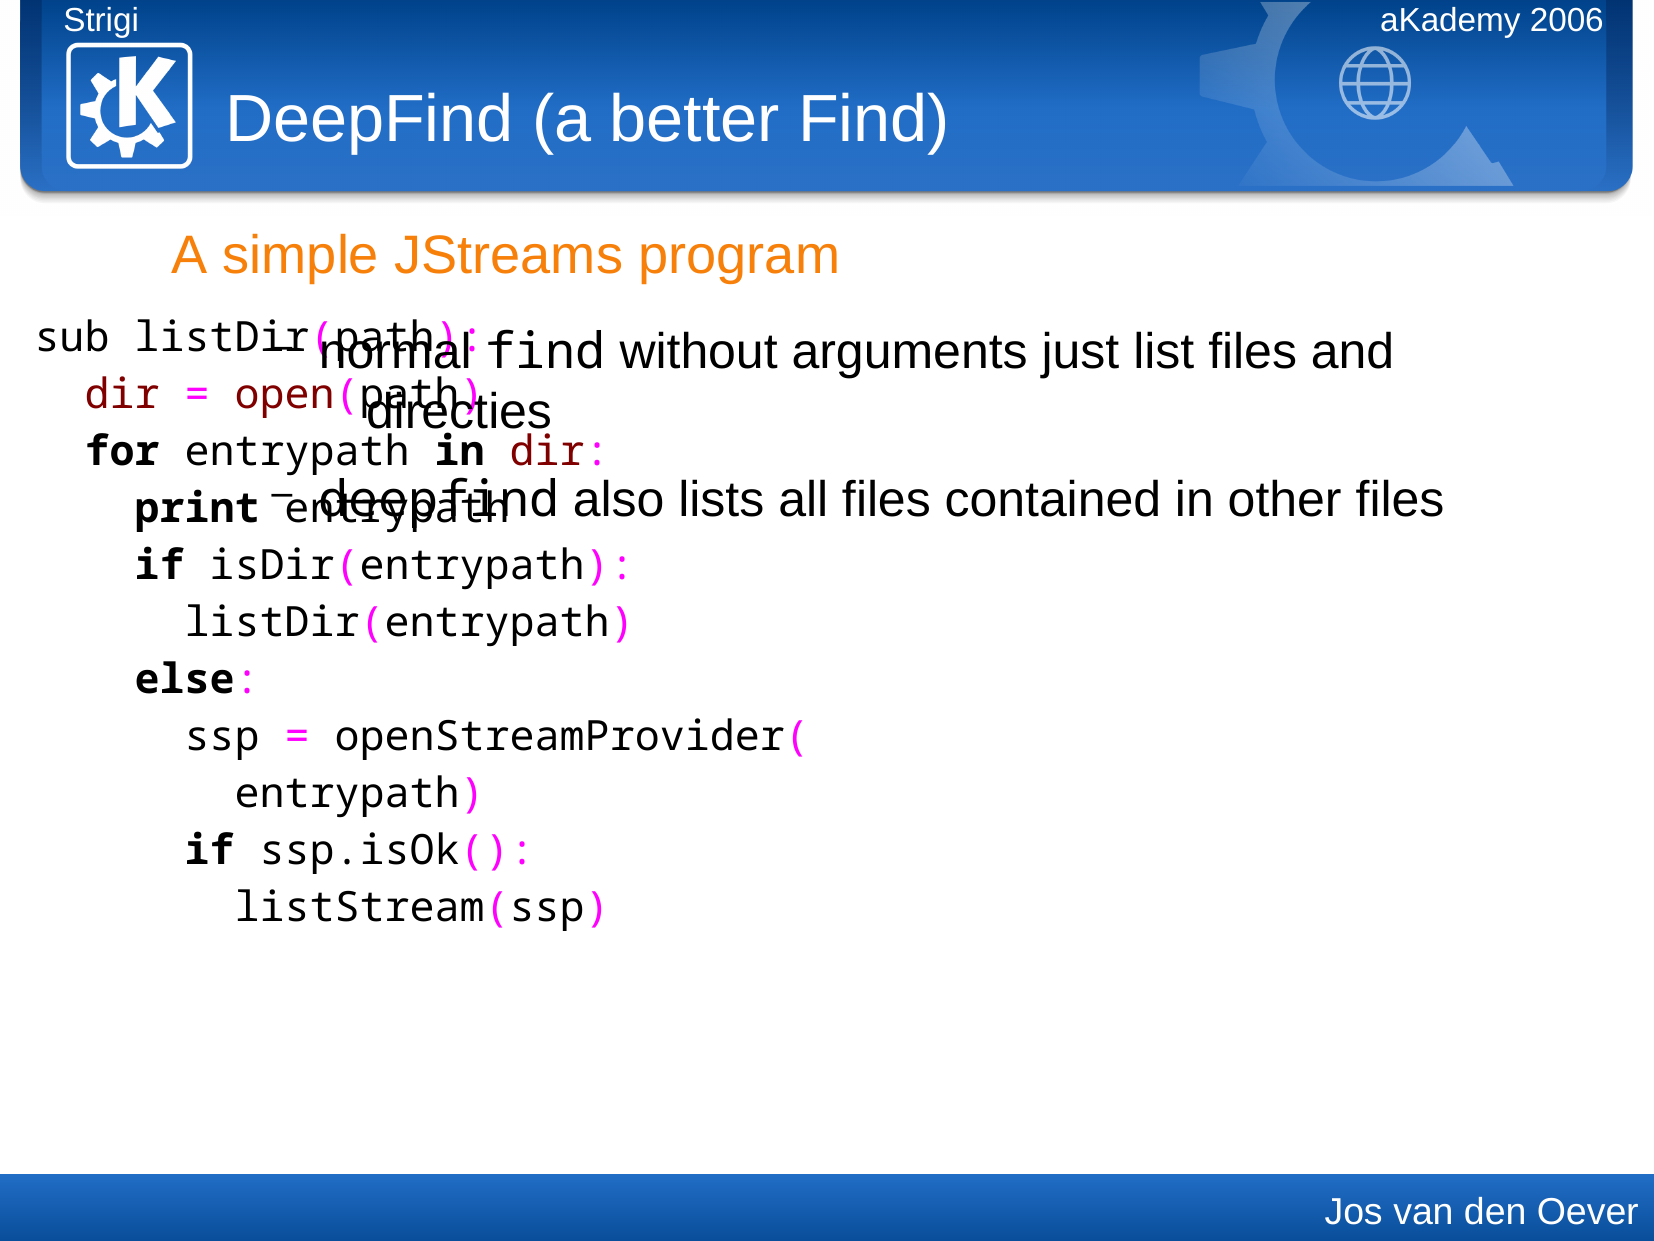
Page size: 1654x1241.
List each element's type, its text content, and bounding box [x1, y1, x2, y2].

picture [0, 0, 1652, 216]
title DeepFind (a better Find) [225, 49, 1571, 188]
text_box sub listDir(path): dir = open(path) for entrypath in dir: print entrypath if isDir(entrypath): listDir(entrypath) else: ssp = openStreamProvider( entrypath) if ssp.isOk(): listStream(ssp) [19, 299, 845, 977]
list A simple JStreams program normal find without arguments just list files and directies deepfind also lists all files contained in other files [845, 225, 1572, 1109]
